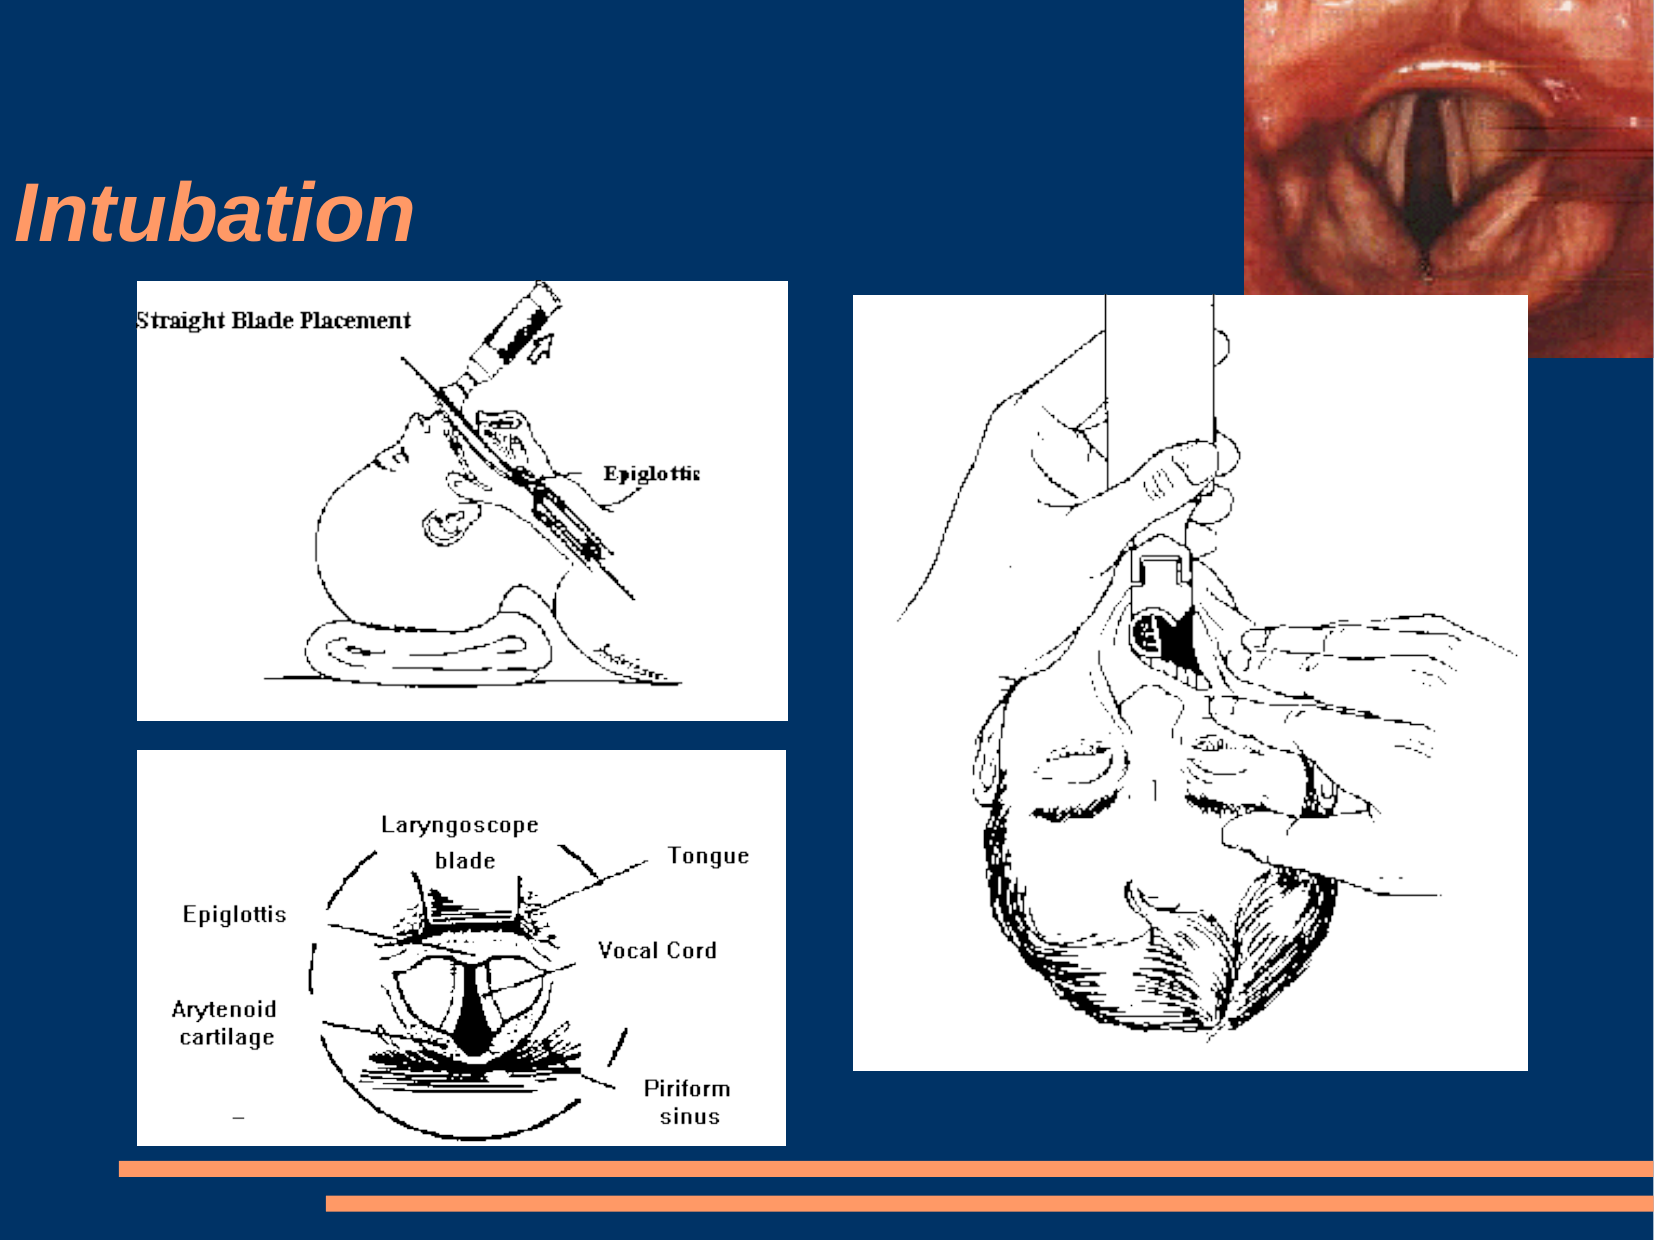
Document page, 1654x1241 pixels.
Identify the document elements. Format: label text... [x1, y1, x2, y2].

picture [852, 0, 1654, 1072]
text_box Intubation [0, 110, 1244, 318]
picture [136, 750, 787, 1147]
picture [136, 280, 788, 721]
